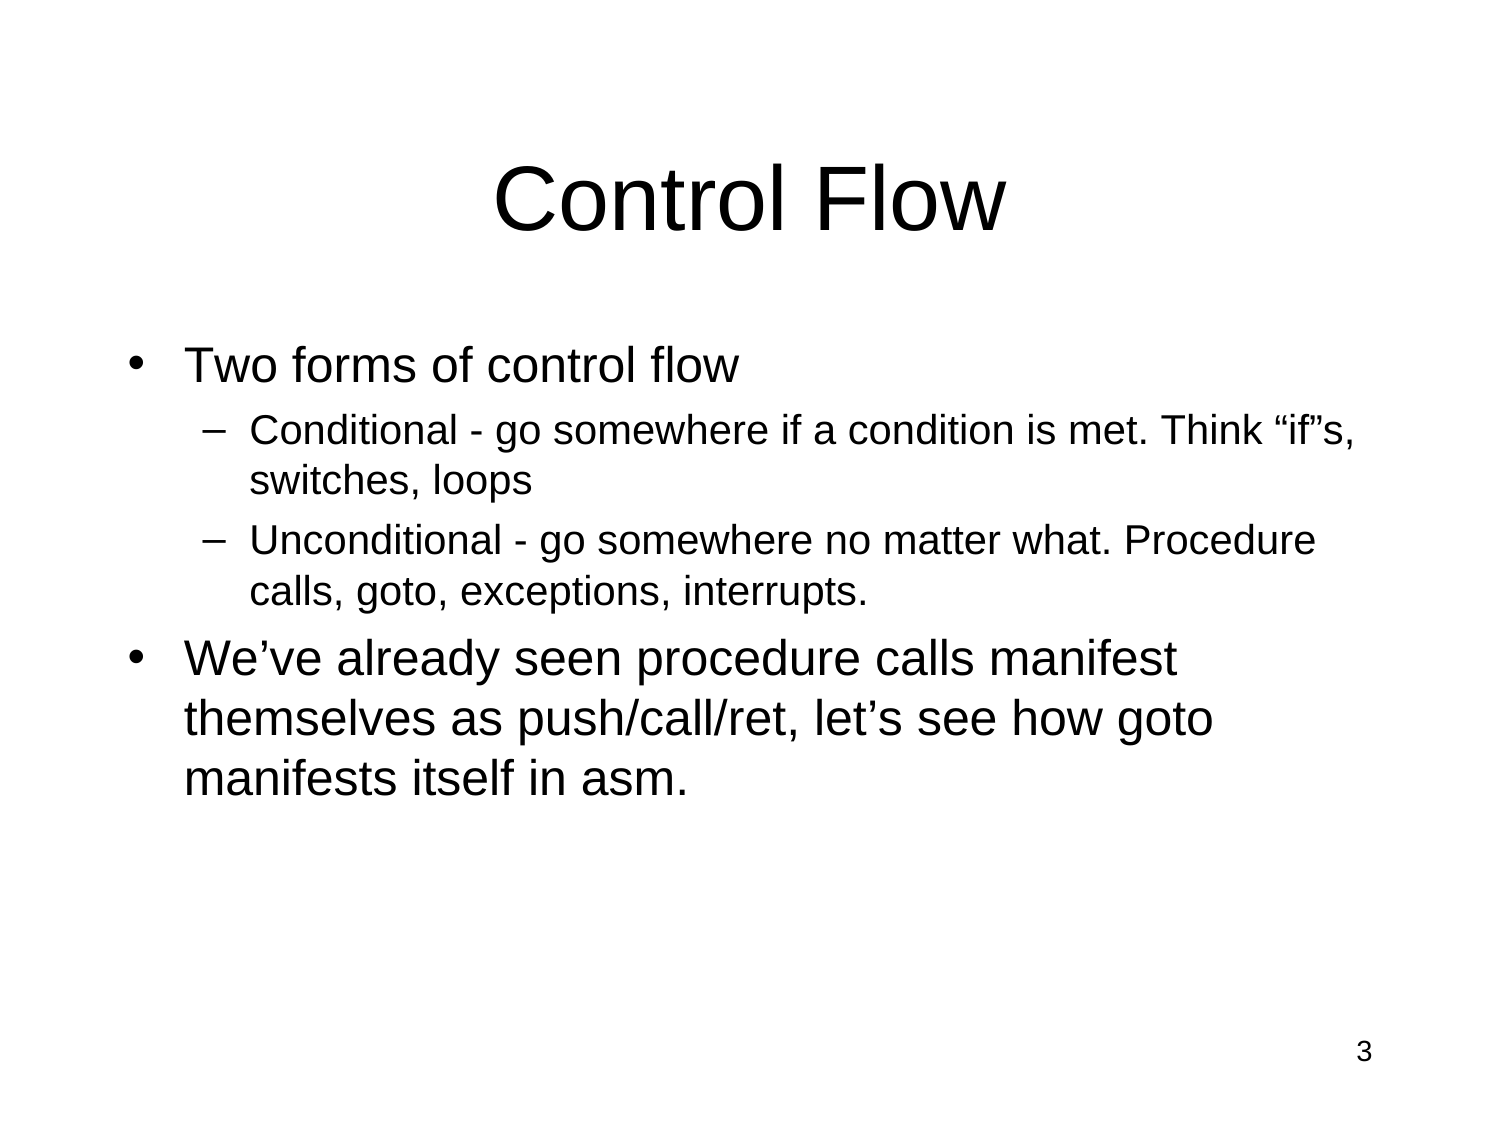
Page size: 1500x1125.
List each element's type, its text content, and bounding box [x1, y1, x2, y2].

title Control Flow [112, 99, 1388, 288]
text_box <number> [1074, 1025, 1388, 1101]
list Two forms of control flow Conditional - go somewhere if a condition is met. Think “if”s, switches, loops Unconditional - go somewhere no matter what. Procedure calls, goto, exceptions, interrupts. We’ve already seen procedure calls manifest themselves as push/call/ret, let’s see how goto manifests itself in asm. [112, 324, 1388, 1001]
